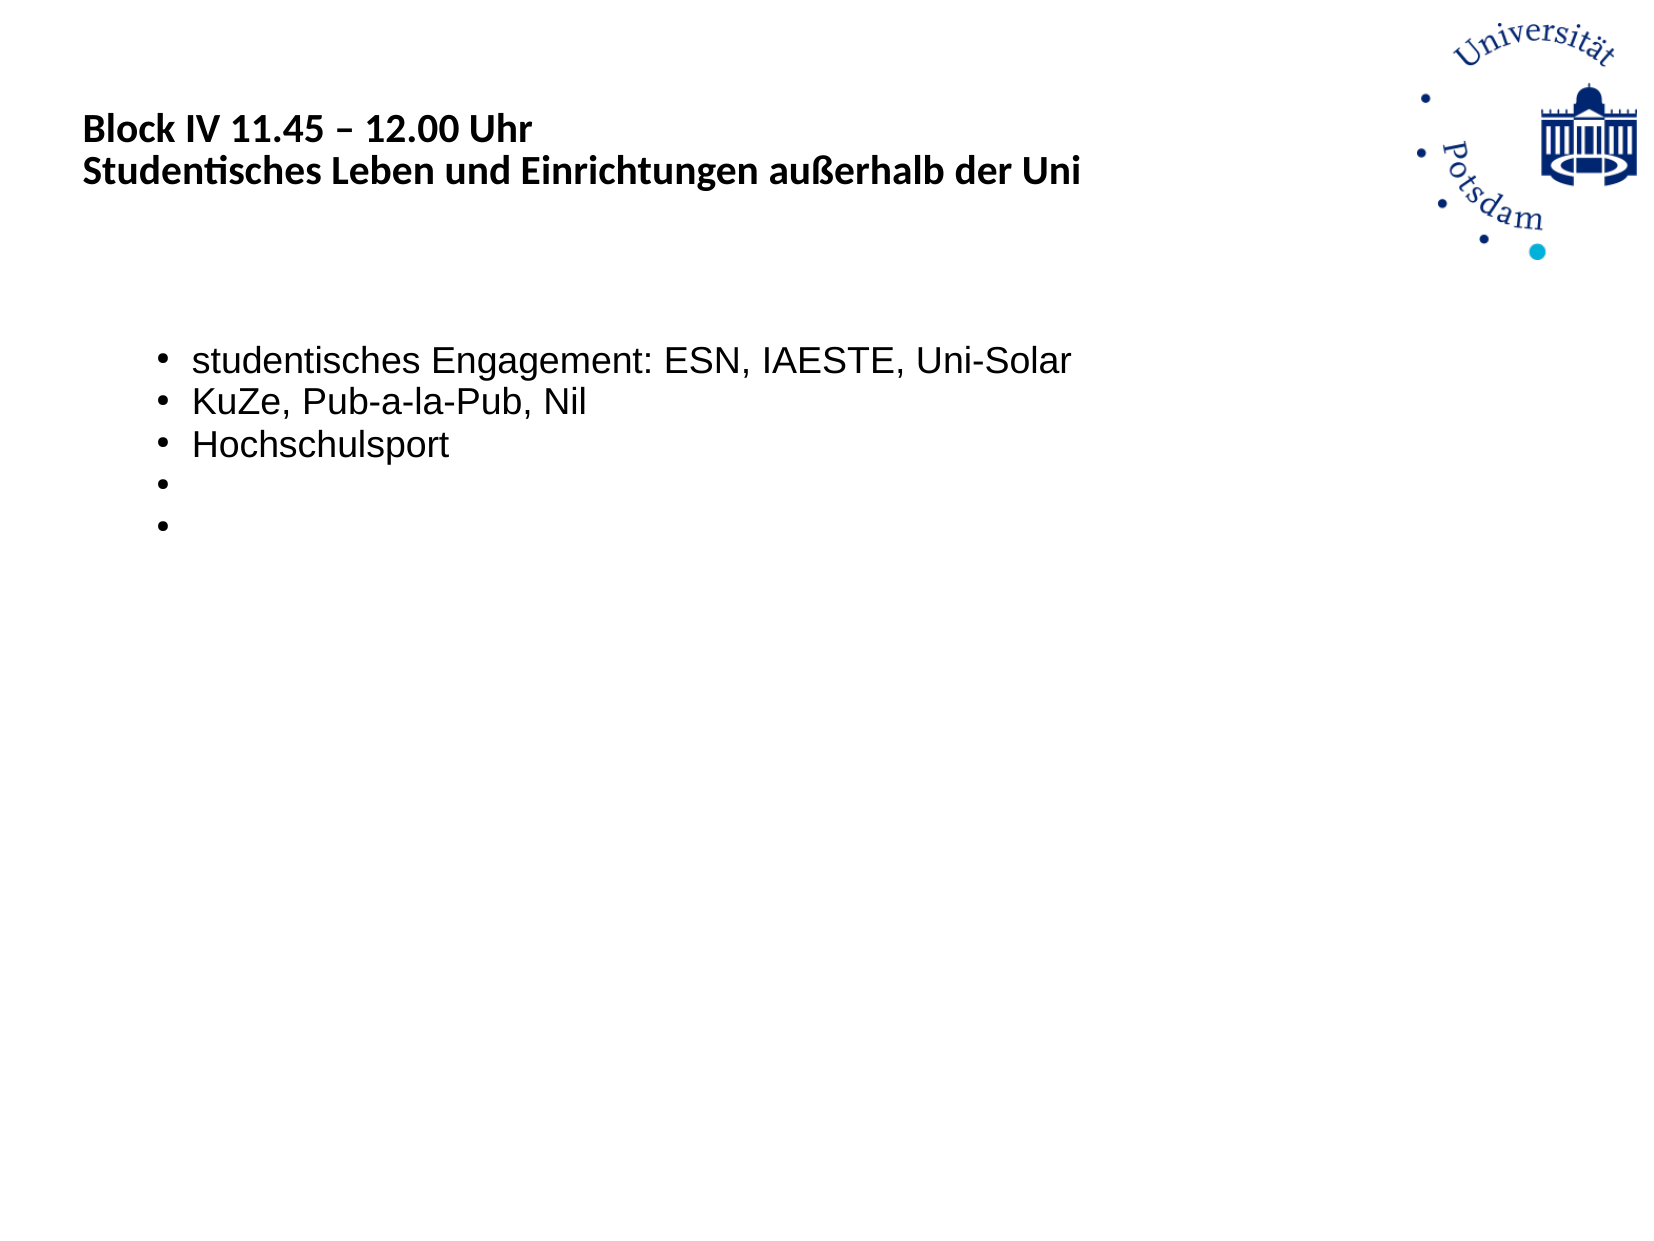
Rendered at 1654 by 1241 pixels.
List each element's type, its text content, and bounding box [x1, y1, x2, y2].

text_box studentisches Engagement: ESN, IAESTE, Uni-Solar KuZe, Pub-a-la-Pub, Nil Hochschulsport [141, 331, 1088, 557]
title Block IV 11.45 – 12.00 Uhr Studentisches Leben und Einrichtungen außerhalb der Uni [82, 49, 1571, 257]
picture [1417, 23, 1637, 260]
